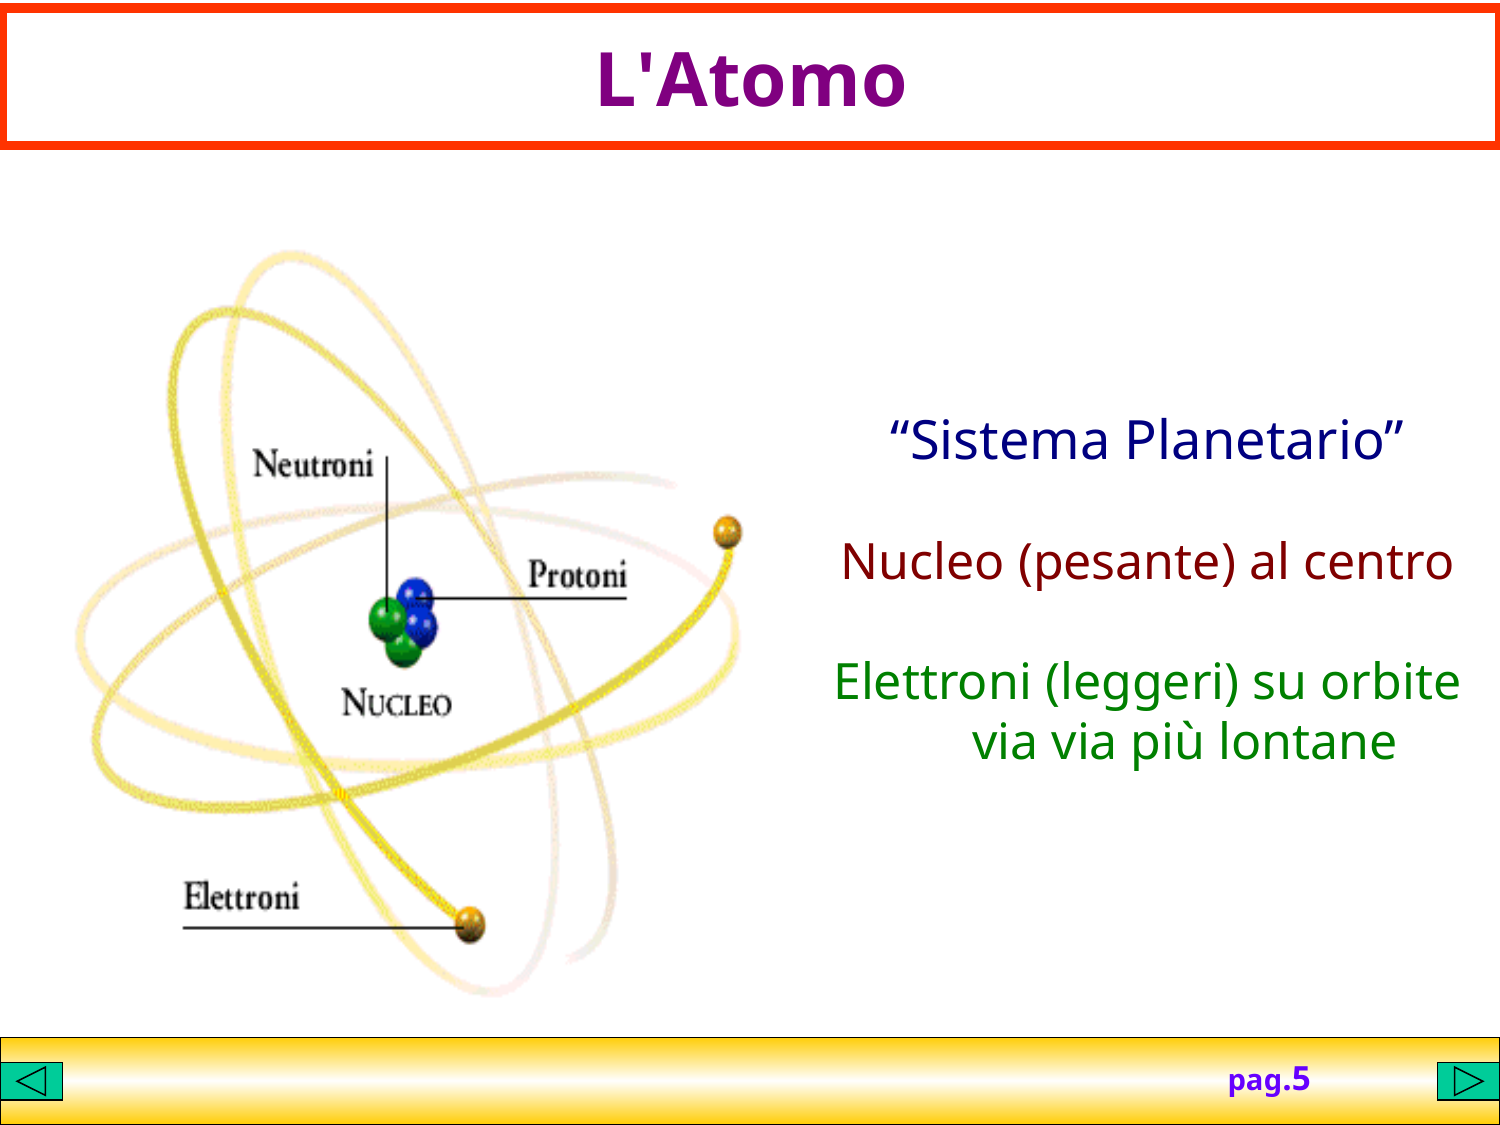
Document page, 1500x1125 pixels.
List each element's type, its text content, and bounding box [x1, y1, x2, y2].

picture [8, 208, 826, 1013]
title L'Atomo [2, 7, 1500, 146]
text_box “Sistema Planetario” Nucleo (pesante) al centro Elettroni (leggeri) su orbite via via più lontane [794, 337, 1500, 938]
